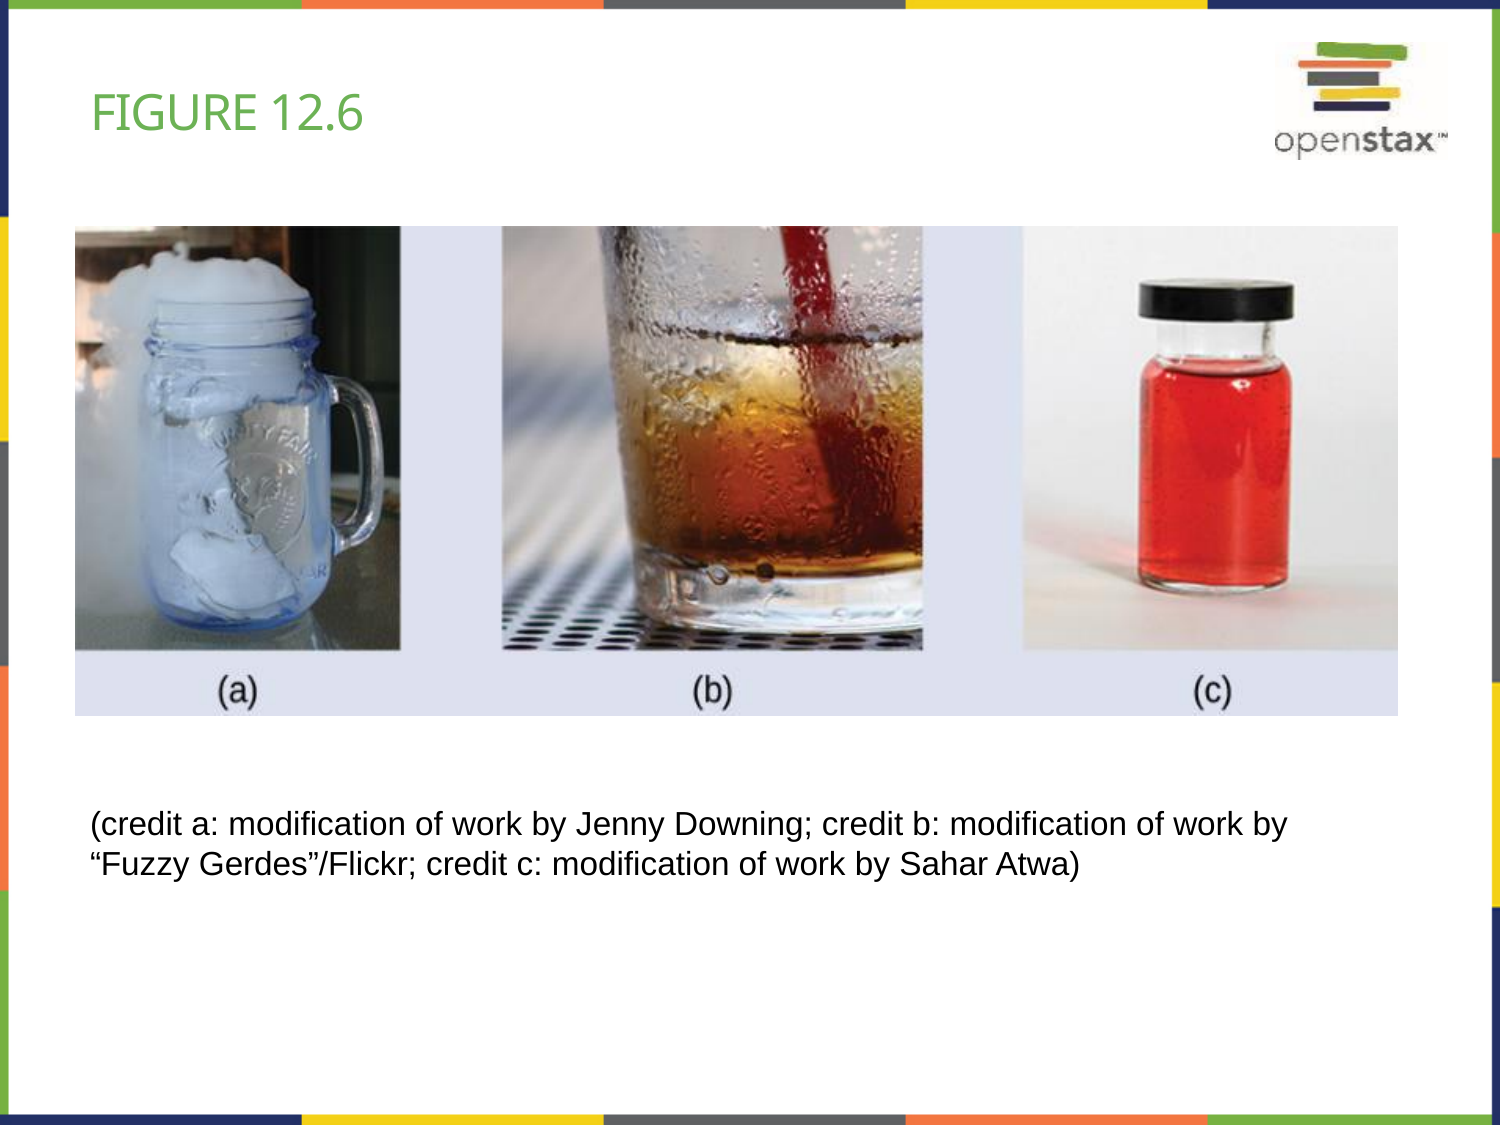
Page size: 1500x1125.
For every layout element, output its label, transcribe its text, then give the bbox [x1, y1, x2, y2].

list (credit a: modification of work by Jenny Downing; credit b: modification of work by “Fuzzy Gerdes”/Flickr; credit c: modification of work by Sahar Atwa) [75, 794, 1398, 986]
title Figure 12.6 [75, 39, 1398, 148]
picture [0, 0, 1500, 1125]
